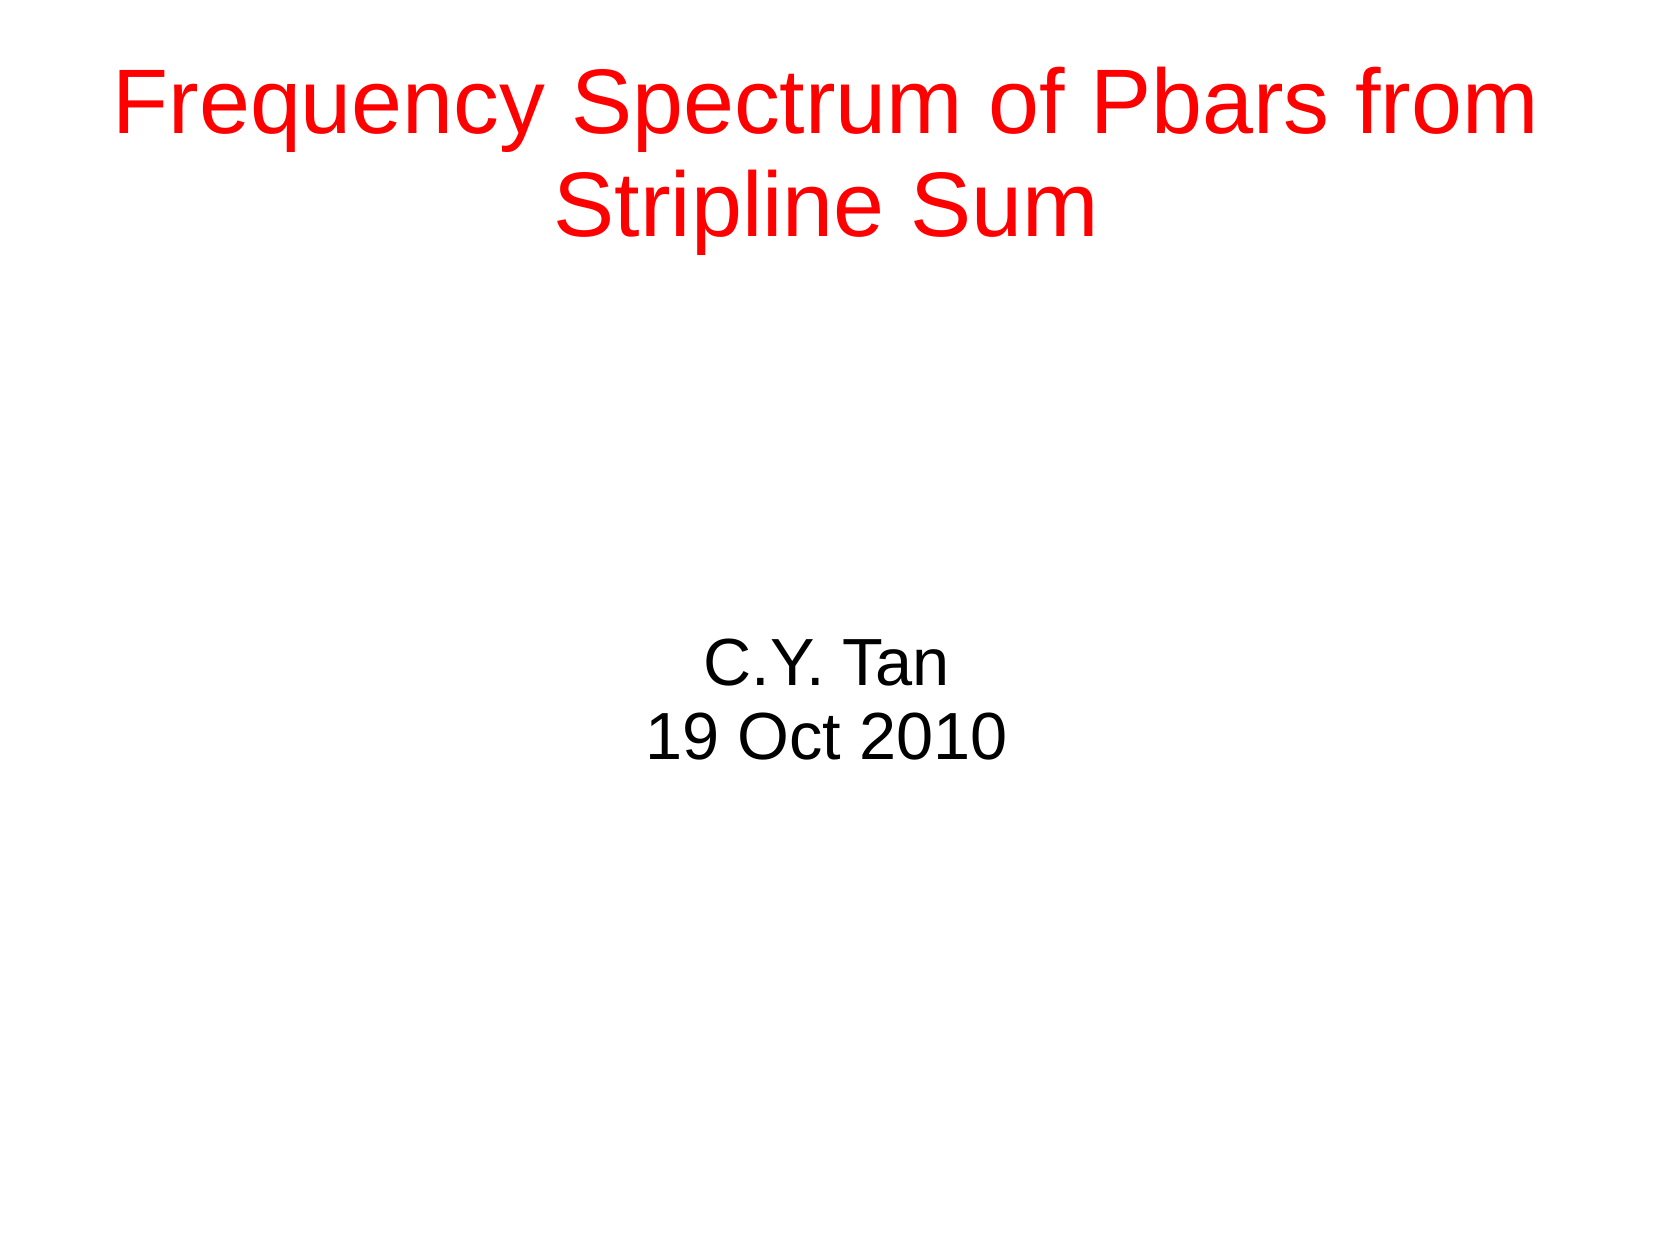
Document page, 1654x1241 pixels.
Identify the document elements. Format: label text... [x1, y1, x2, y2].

title Frequency Spectrum of Pbars from Stripline Sum [82, 50, 1571, 256]
subtitle C.Y. Tan 19 Oct 2010 [82, 297, 1571, 1102]
